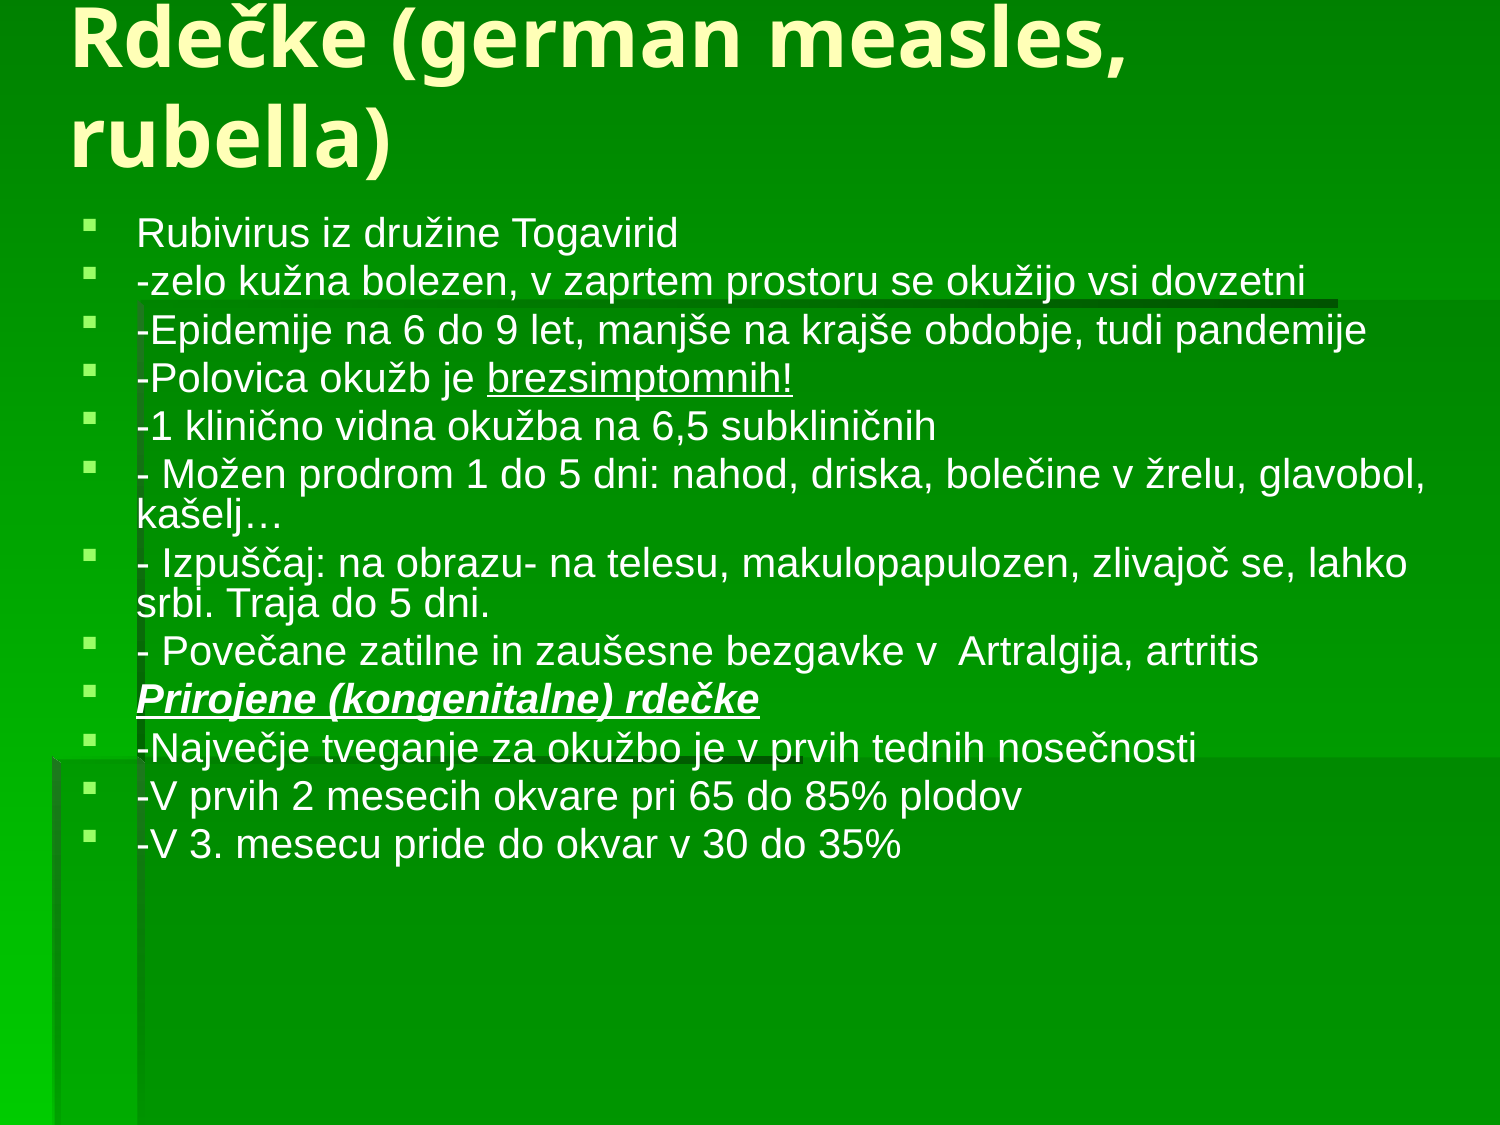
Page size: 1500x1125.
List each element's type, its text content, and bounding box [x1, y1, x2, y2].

list Rubivirus iz družine Togavirid -zelo kužna bolezen, v zaprtem prostoru se okužijo vsi dovzetni -Epidemije na 6 do 9 let, manjše na krajše obdobje, tudi pandemije -Polovica okužb je brezsimptomnih! -1 klinično vidna okužba na 6,5 subkliničnih - Možen prodrom 1 do 5 dni: nahod, driska, bolečine v žrelu, glavobol, kašelj… - Izpuščaj: na obrazu- na telesu, makulopapulozen, zlivajoč se, lahko srbi. Traja do 5 dni. - Povečane zatilne in zaušesne bezgavke v Artralgija, artritis Prirojene (kongenitalne) rdečke -Največje tveganje za okužbo je v prvih tednih nosečnosti -V prvih 2 mesecih okvare pri 65 do 85% plodov -V 3. mesecu pride do okvar v 30 do 35% [64, 208, 1451, 1000]
title Rdečke (german measles, rubella) [53, 0, 1356, 168]
